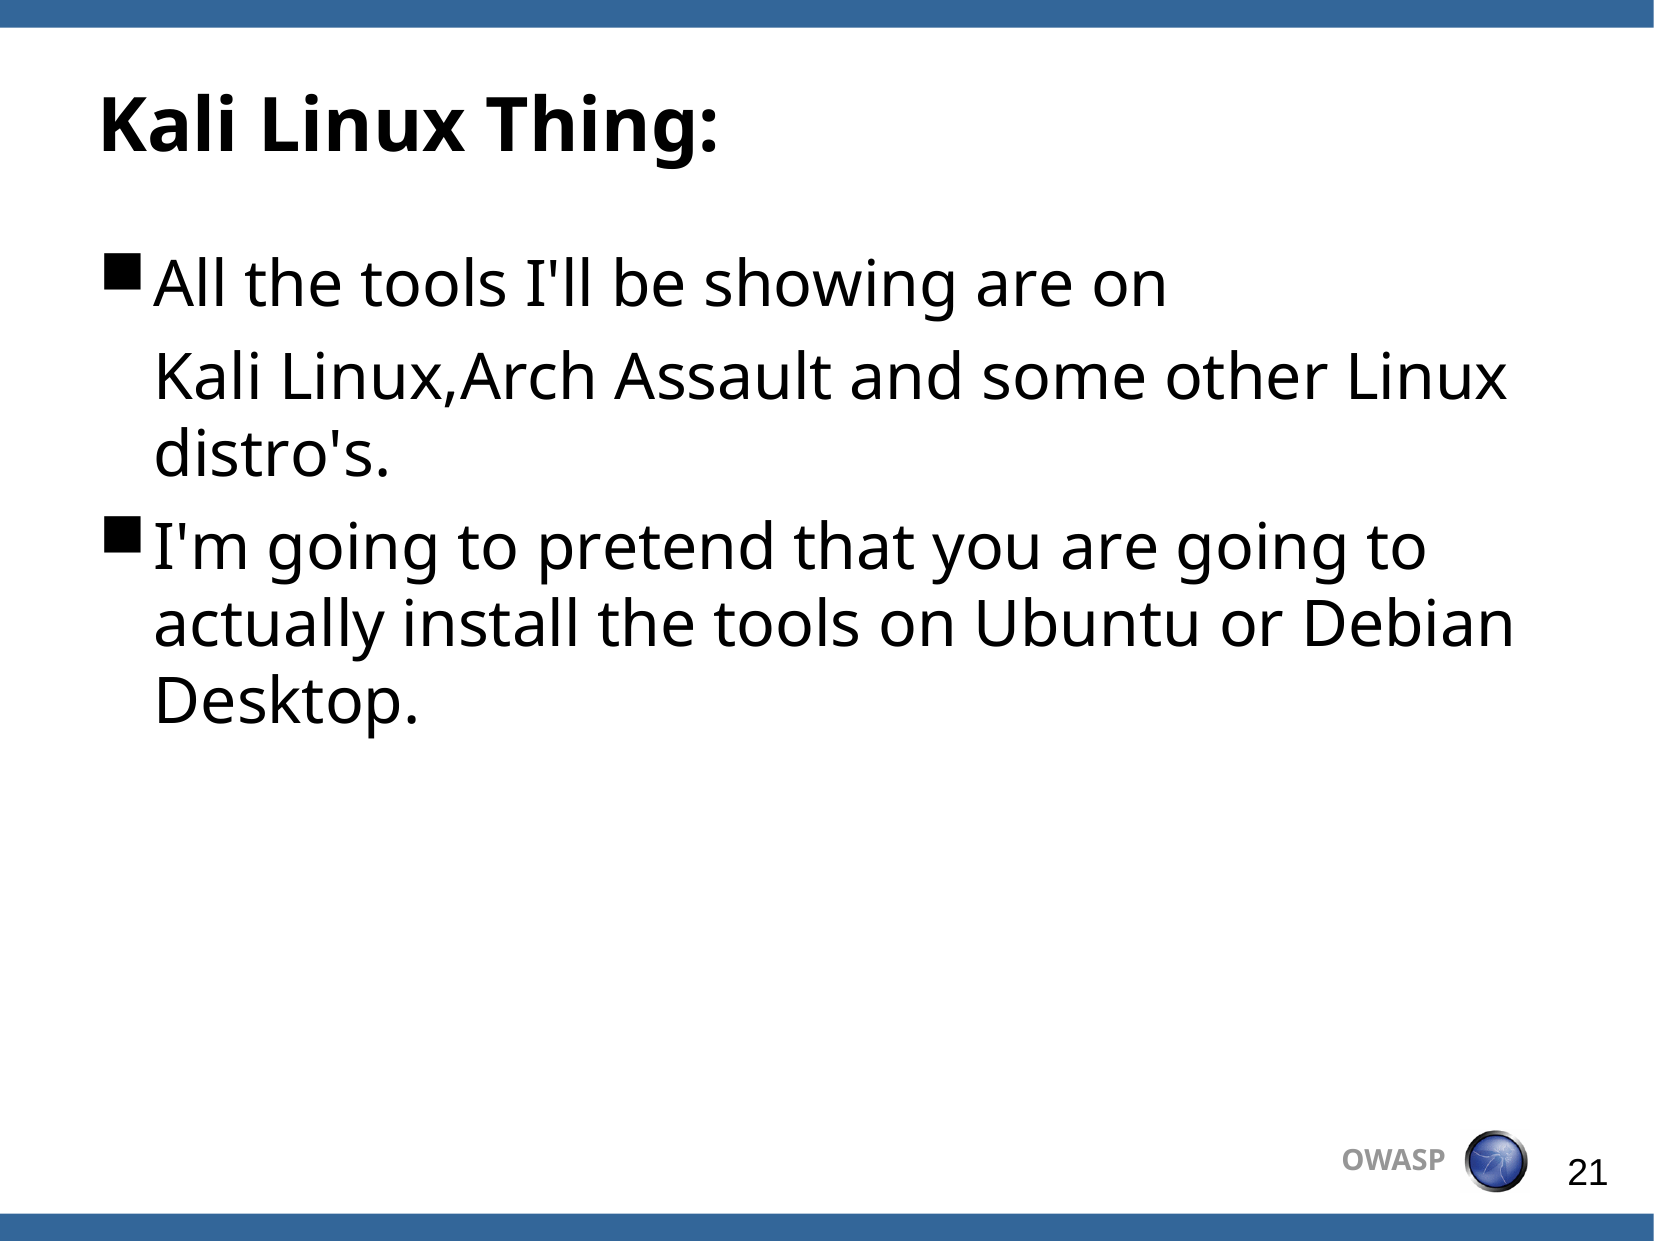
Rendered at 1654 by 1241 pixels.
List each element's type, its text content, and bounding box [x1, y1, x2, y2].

list All the tools I'll be showing are on Kali Linux,Arch Assault and some other Linux distro's. I'm going to pretend that you are going to actually install the tools on Ubuntu or Debian Desktop. [82, 234, 1571, 1108]
picture [1460, 1129, 1530, 1193]
title Kali Linux Thing: [82, 35, 1571, 207]
